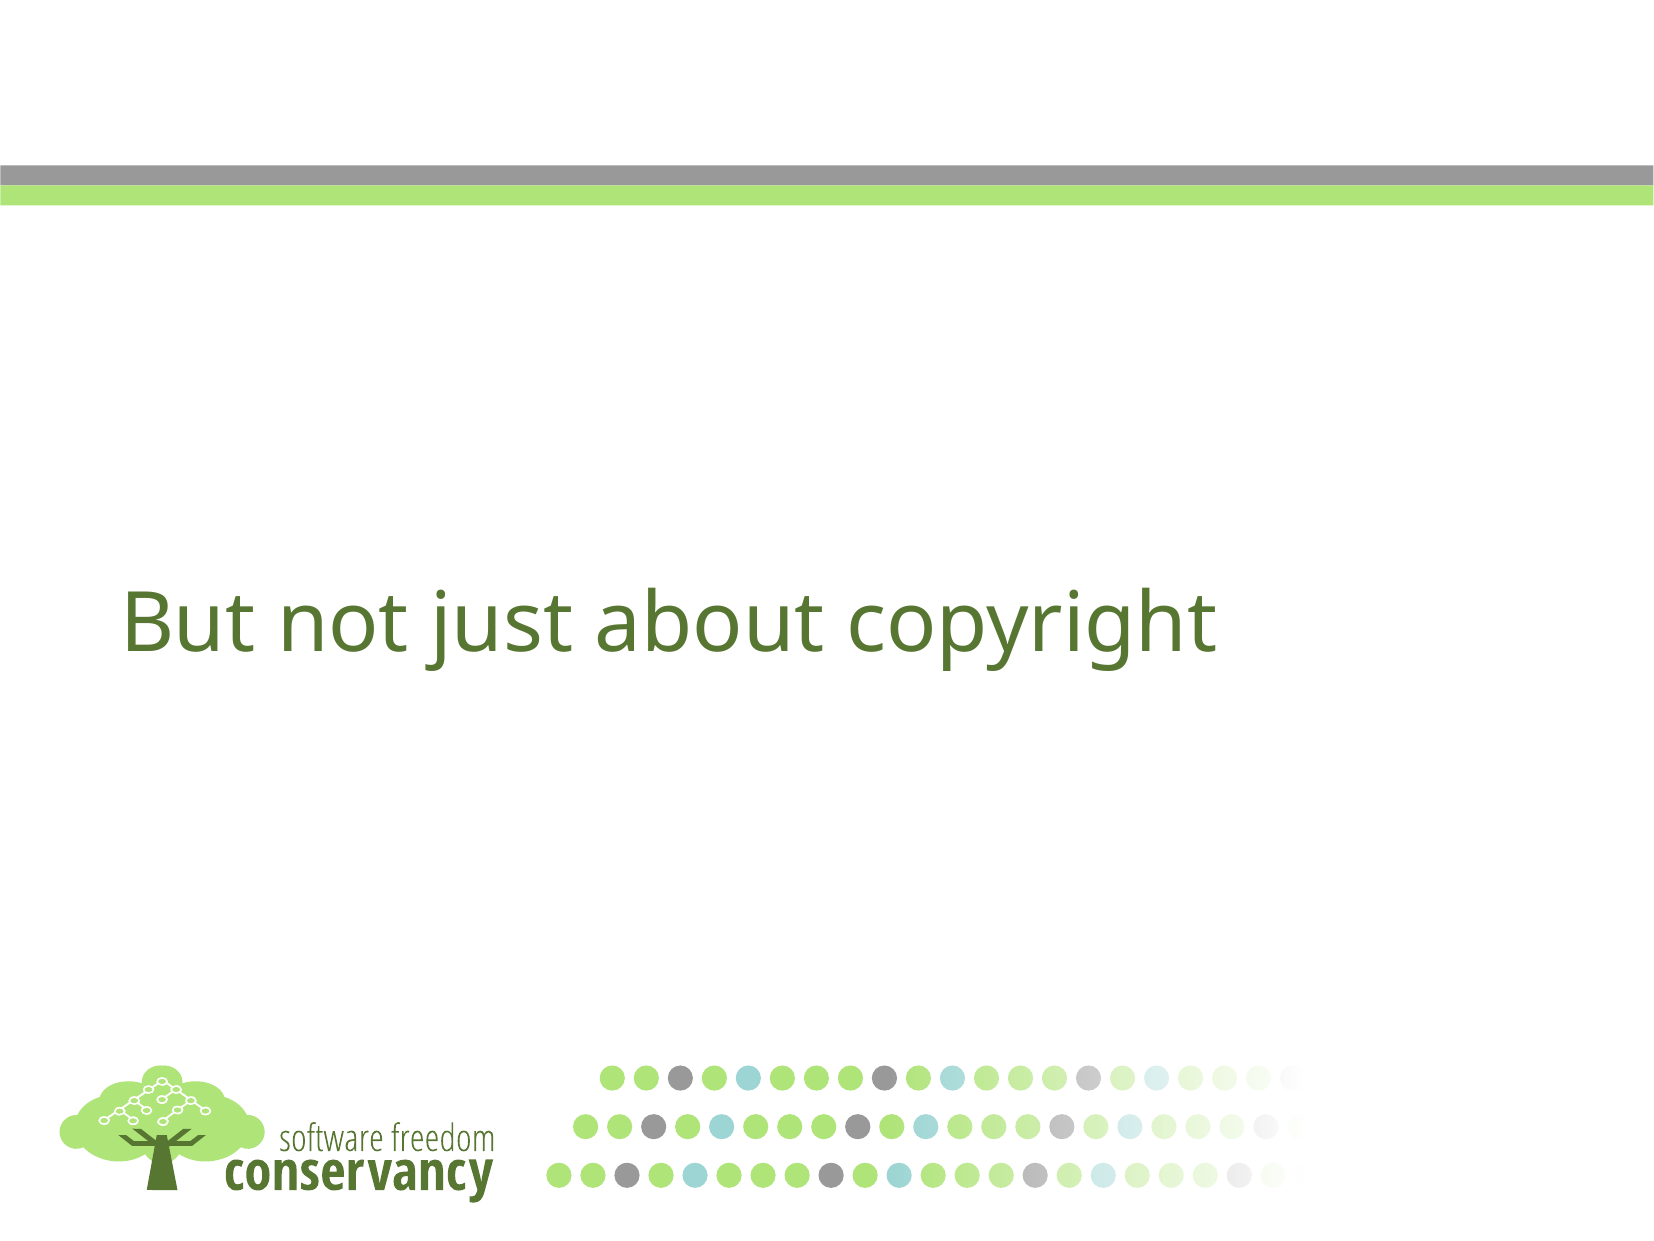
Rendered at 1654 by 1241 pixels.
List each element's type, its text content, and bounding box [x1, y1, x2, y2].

title But not just about copyright [120, 473, 1576, 766]
